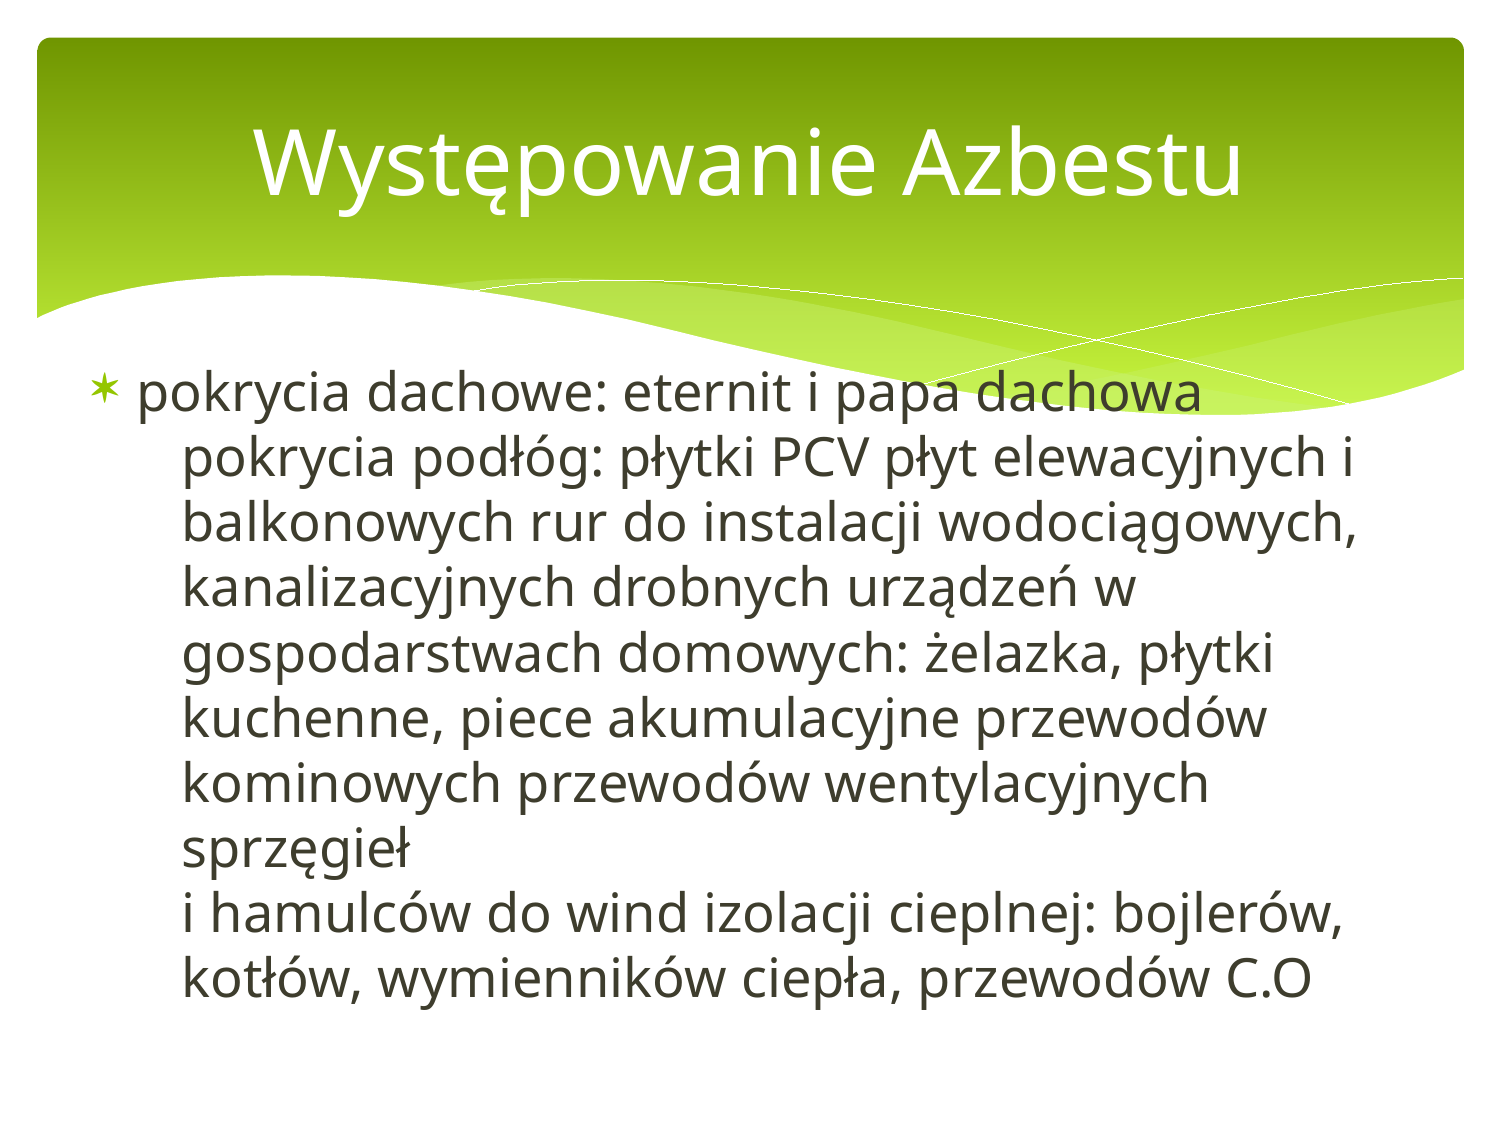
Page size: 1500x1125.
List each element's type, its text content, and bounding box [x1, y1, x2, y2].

title Występowanie Azbestu [75, 55, 1426, 262]
list pokrycia dachowe: eternit i papa dachowa pokrycia podłóg: płytki PCV płyt elewacyjnych i balkonowych rur do instalacji wodociągowych, kanalizacyjnych drobnych urządzeń w gospodarstwach domowych: żelazka, płytki kuchenne, piece akumulacyjne przewodów kominowych przewodów wentylacyjnych sprzęgieł i hamulców do wind izolacji cieplnej: bojlerów, kotłów, wymienników ciepła, przewodów C.O [76, 349, 1436, 1047]
